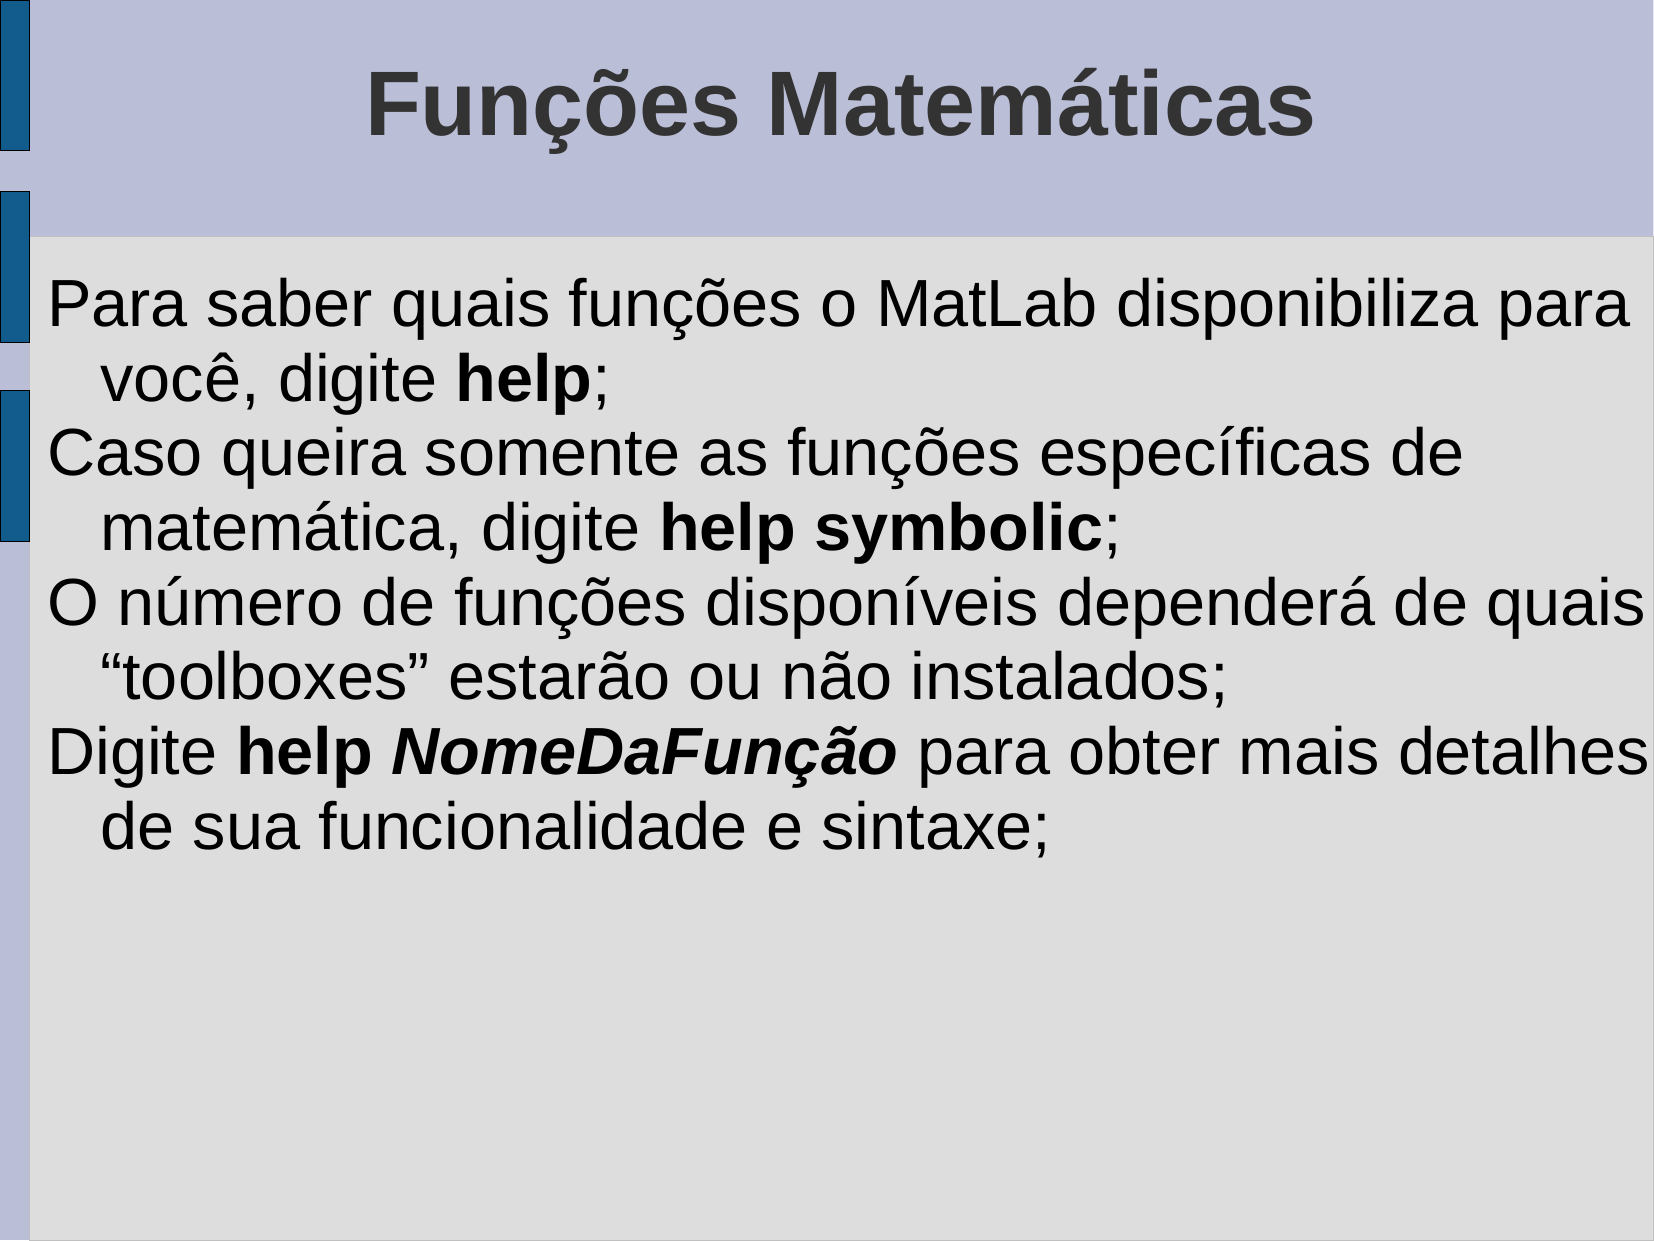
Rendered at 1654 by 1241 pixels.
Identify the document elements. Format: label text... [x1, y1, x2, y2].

list Para saber quais funções o MatLab disponibiliza para você, digite help; Caso queira somente as funções específicas de matemática, digite help symbolic; O número de funções disponíveis dependerá de quais “toolboxes” estarão ou não instalados; Digite help NomeDaFunção para obter mais detalhes de sua funcionalidade e sintaxe; [29, 265, 1654, 1196]
title Funções Matemáticas [29, 7, 1654, 200]
